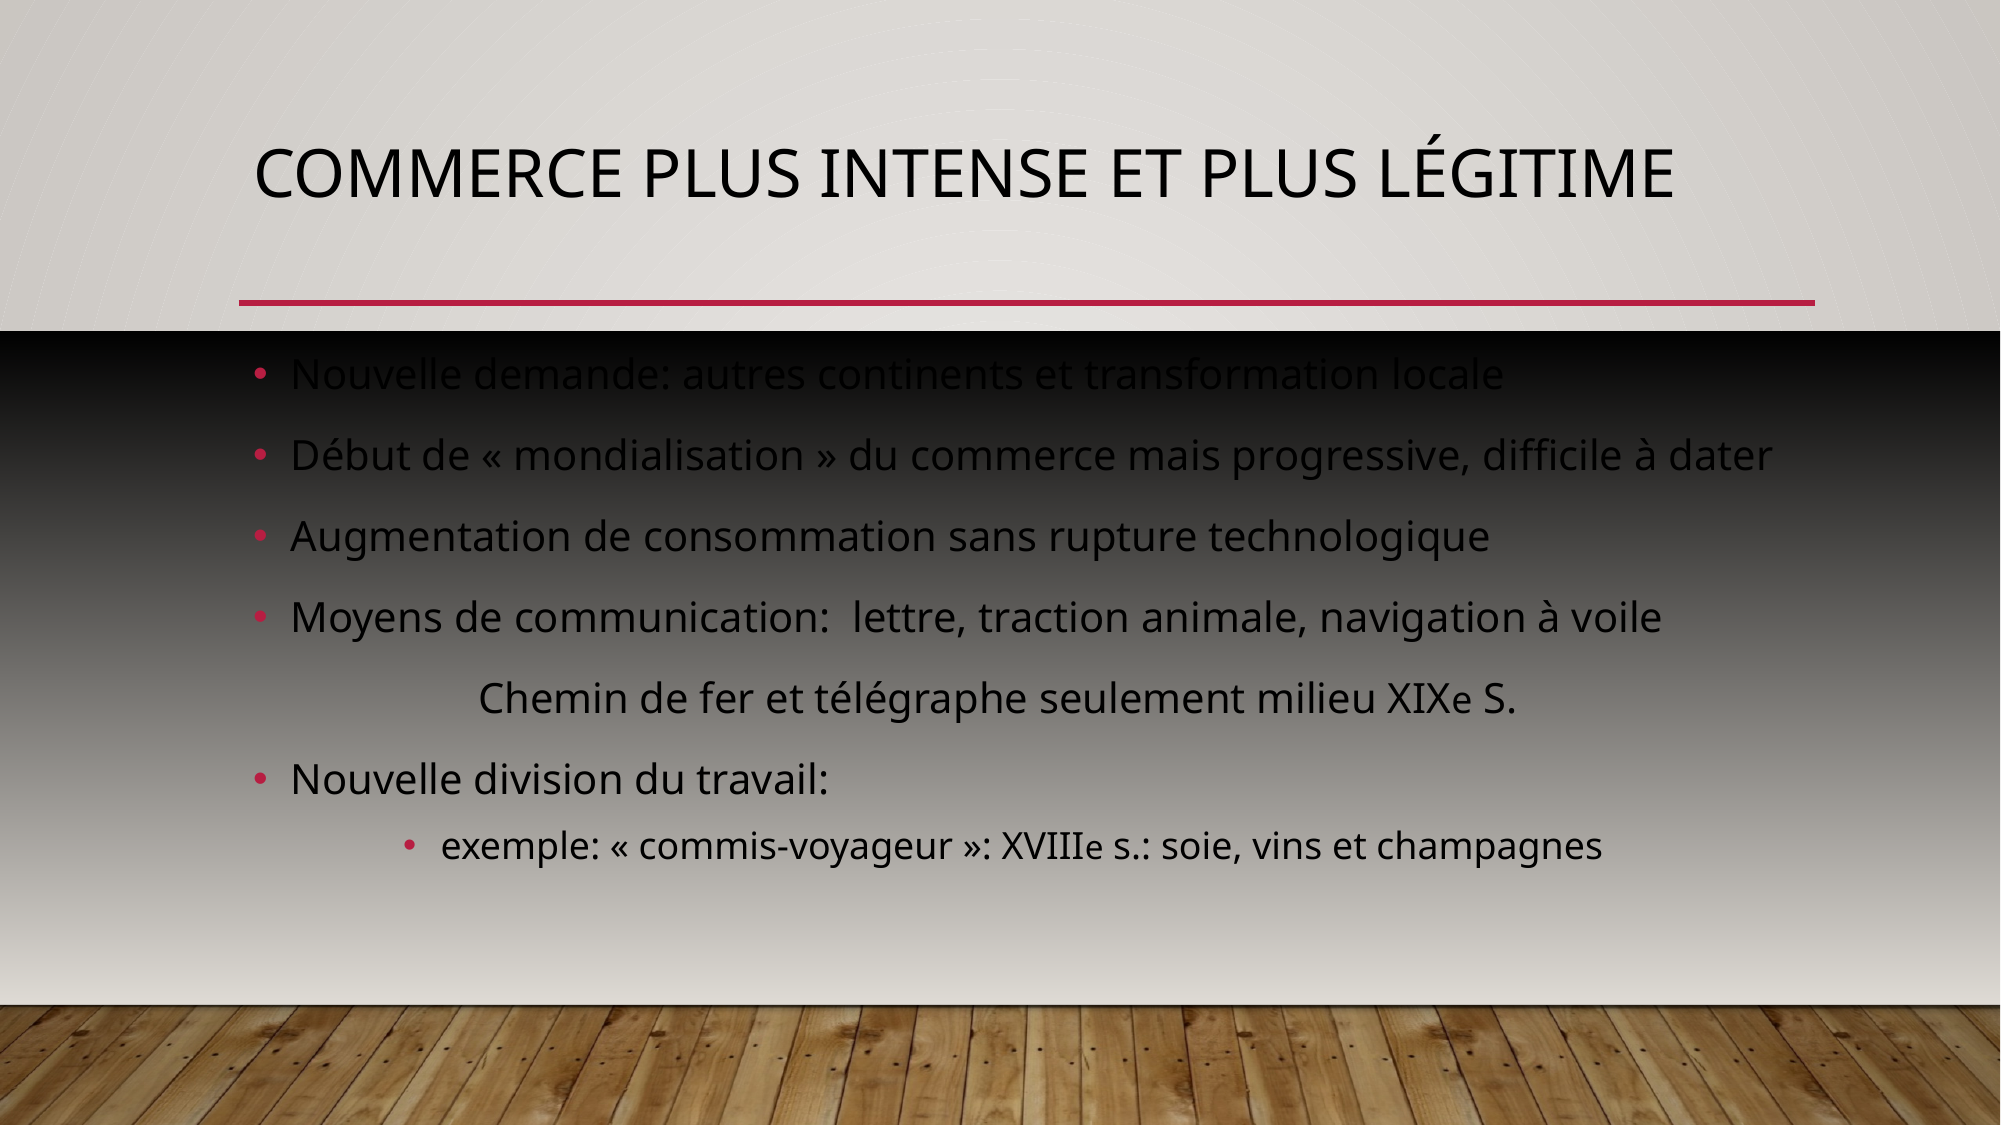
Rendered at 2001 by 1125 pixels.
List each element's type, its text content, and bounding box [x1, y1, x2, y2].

title Commerce plus intense et plus légitime [238, 131, 1814, 305]
list Nouvelle demande: autres continents et transformation locale Début de « mondialisation » du commerce mais progressive, difficile à dater Augmentation de consommation sans rupture technologique Moyens de communication: lettre, traction animale, navigation à voile Chemin de fer et télégraphe seulement milieu XIXe S. Nouvelle division du travail: exemple: « commis-voyageur »: XVIIIe s.: soie, vins et champagnes [238, 330, 1814, 897]
